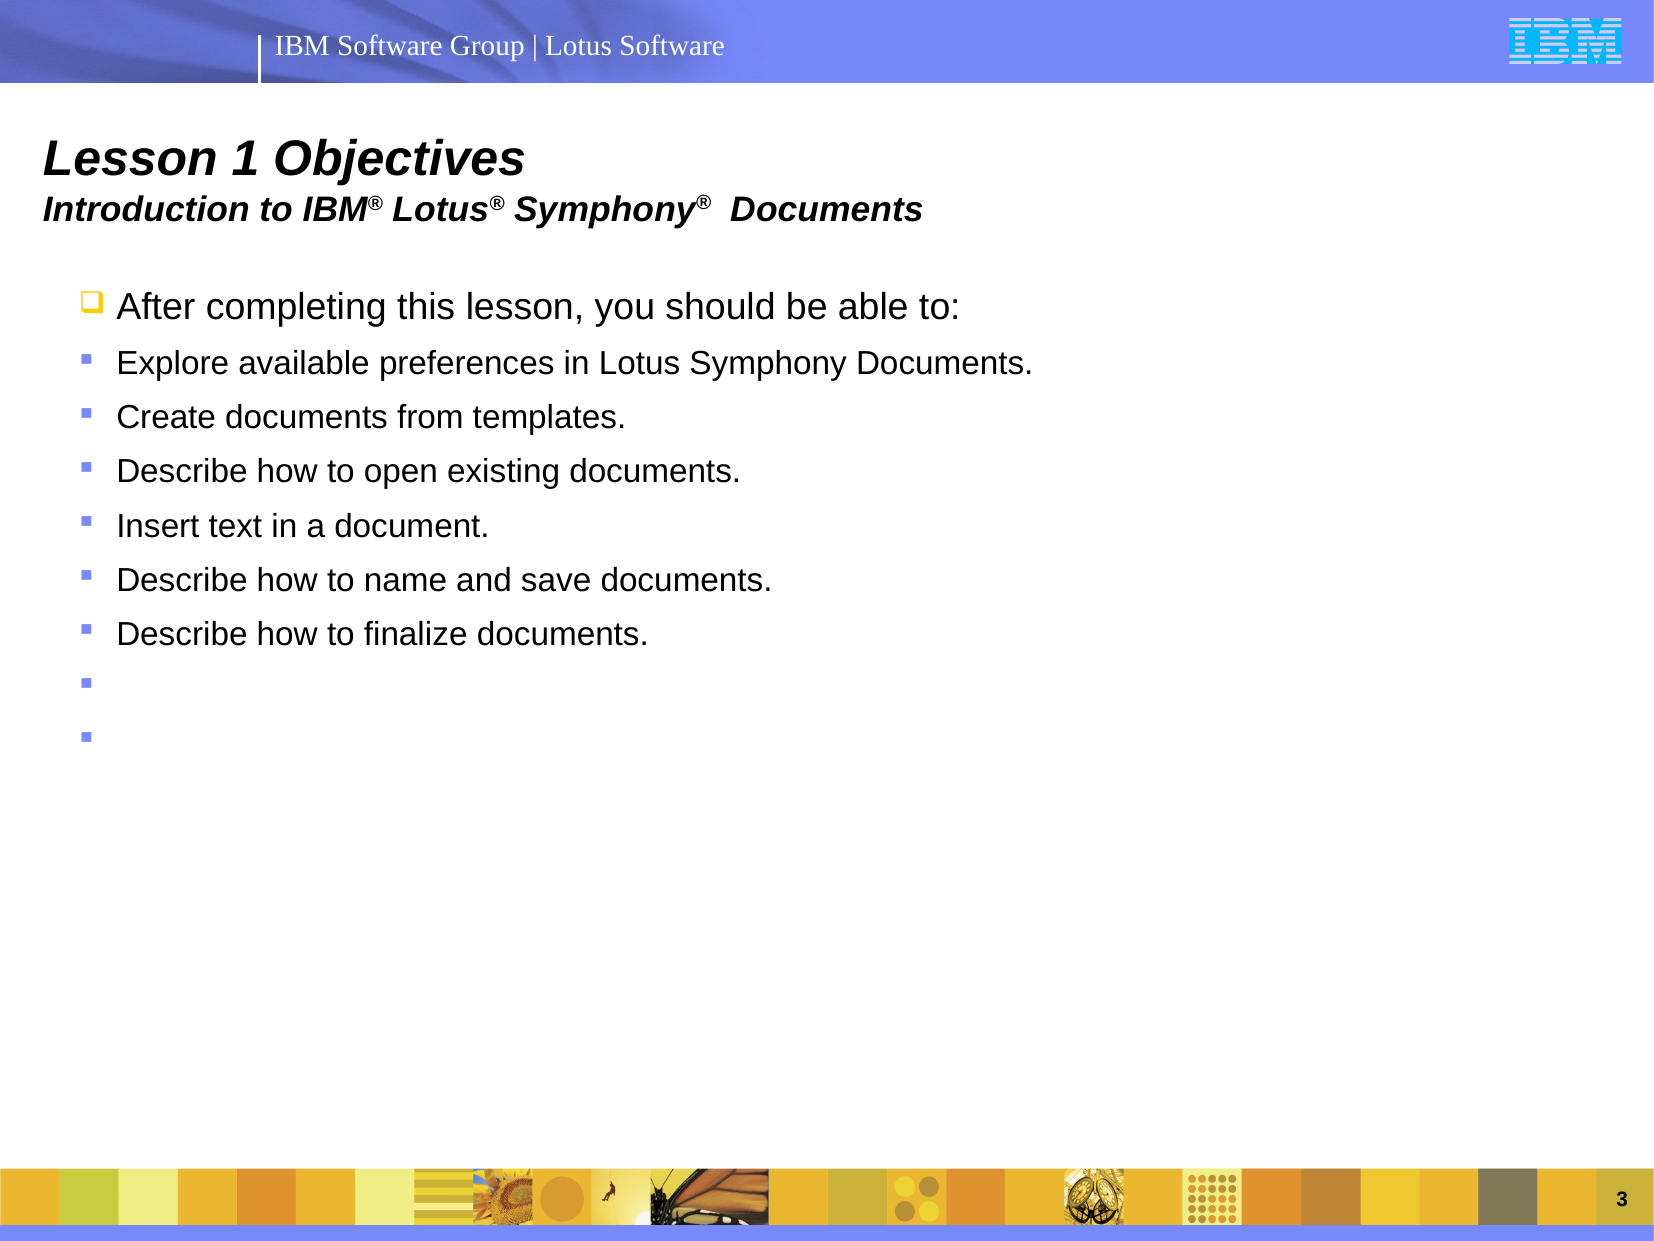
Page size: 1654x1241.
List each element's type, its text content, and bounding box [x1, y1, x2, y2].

picture [0, 0, 1654, 83]
text_box After completing this lesson, you should be able to: Explore available preferences in Lotus Symphony Documents. Create documents from templates. Describe how to open existing documents. Insert text in a document. Describe how to name and save documents. Describe how to finalize documents. [63, 275, 1581, 1178]
title Lesson 1 Objectives Introduction to IBM® Lotus® Symphony® Documents [27, 119, 1519, 251]
picture [0, 1168, 1654, 1225]
